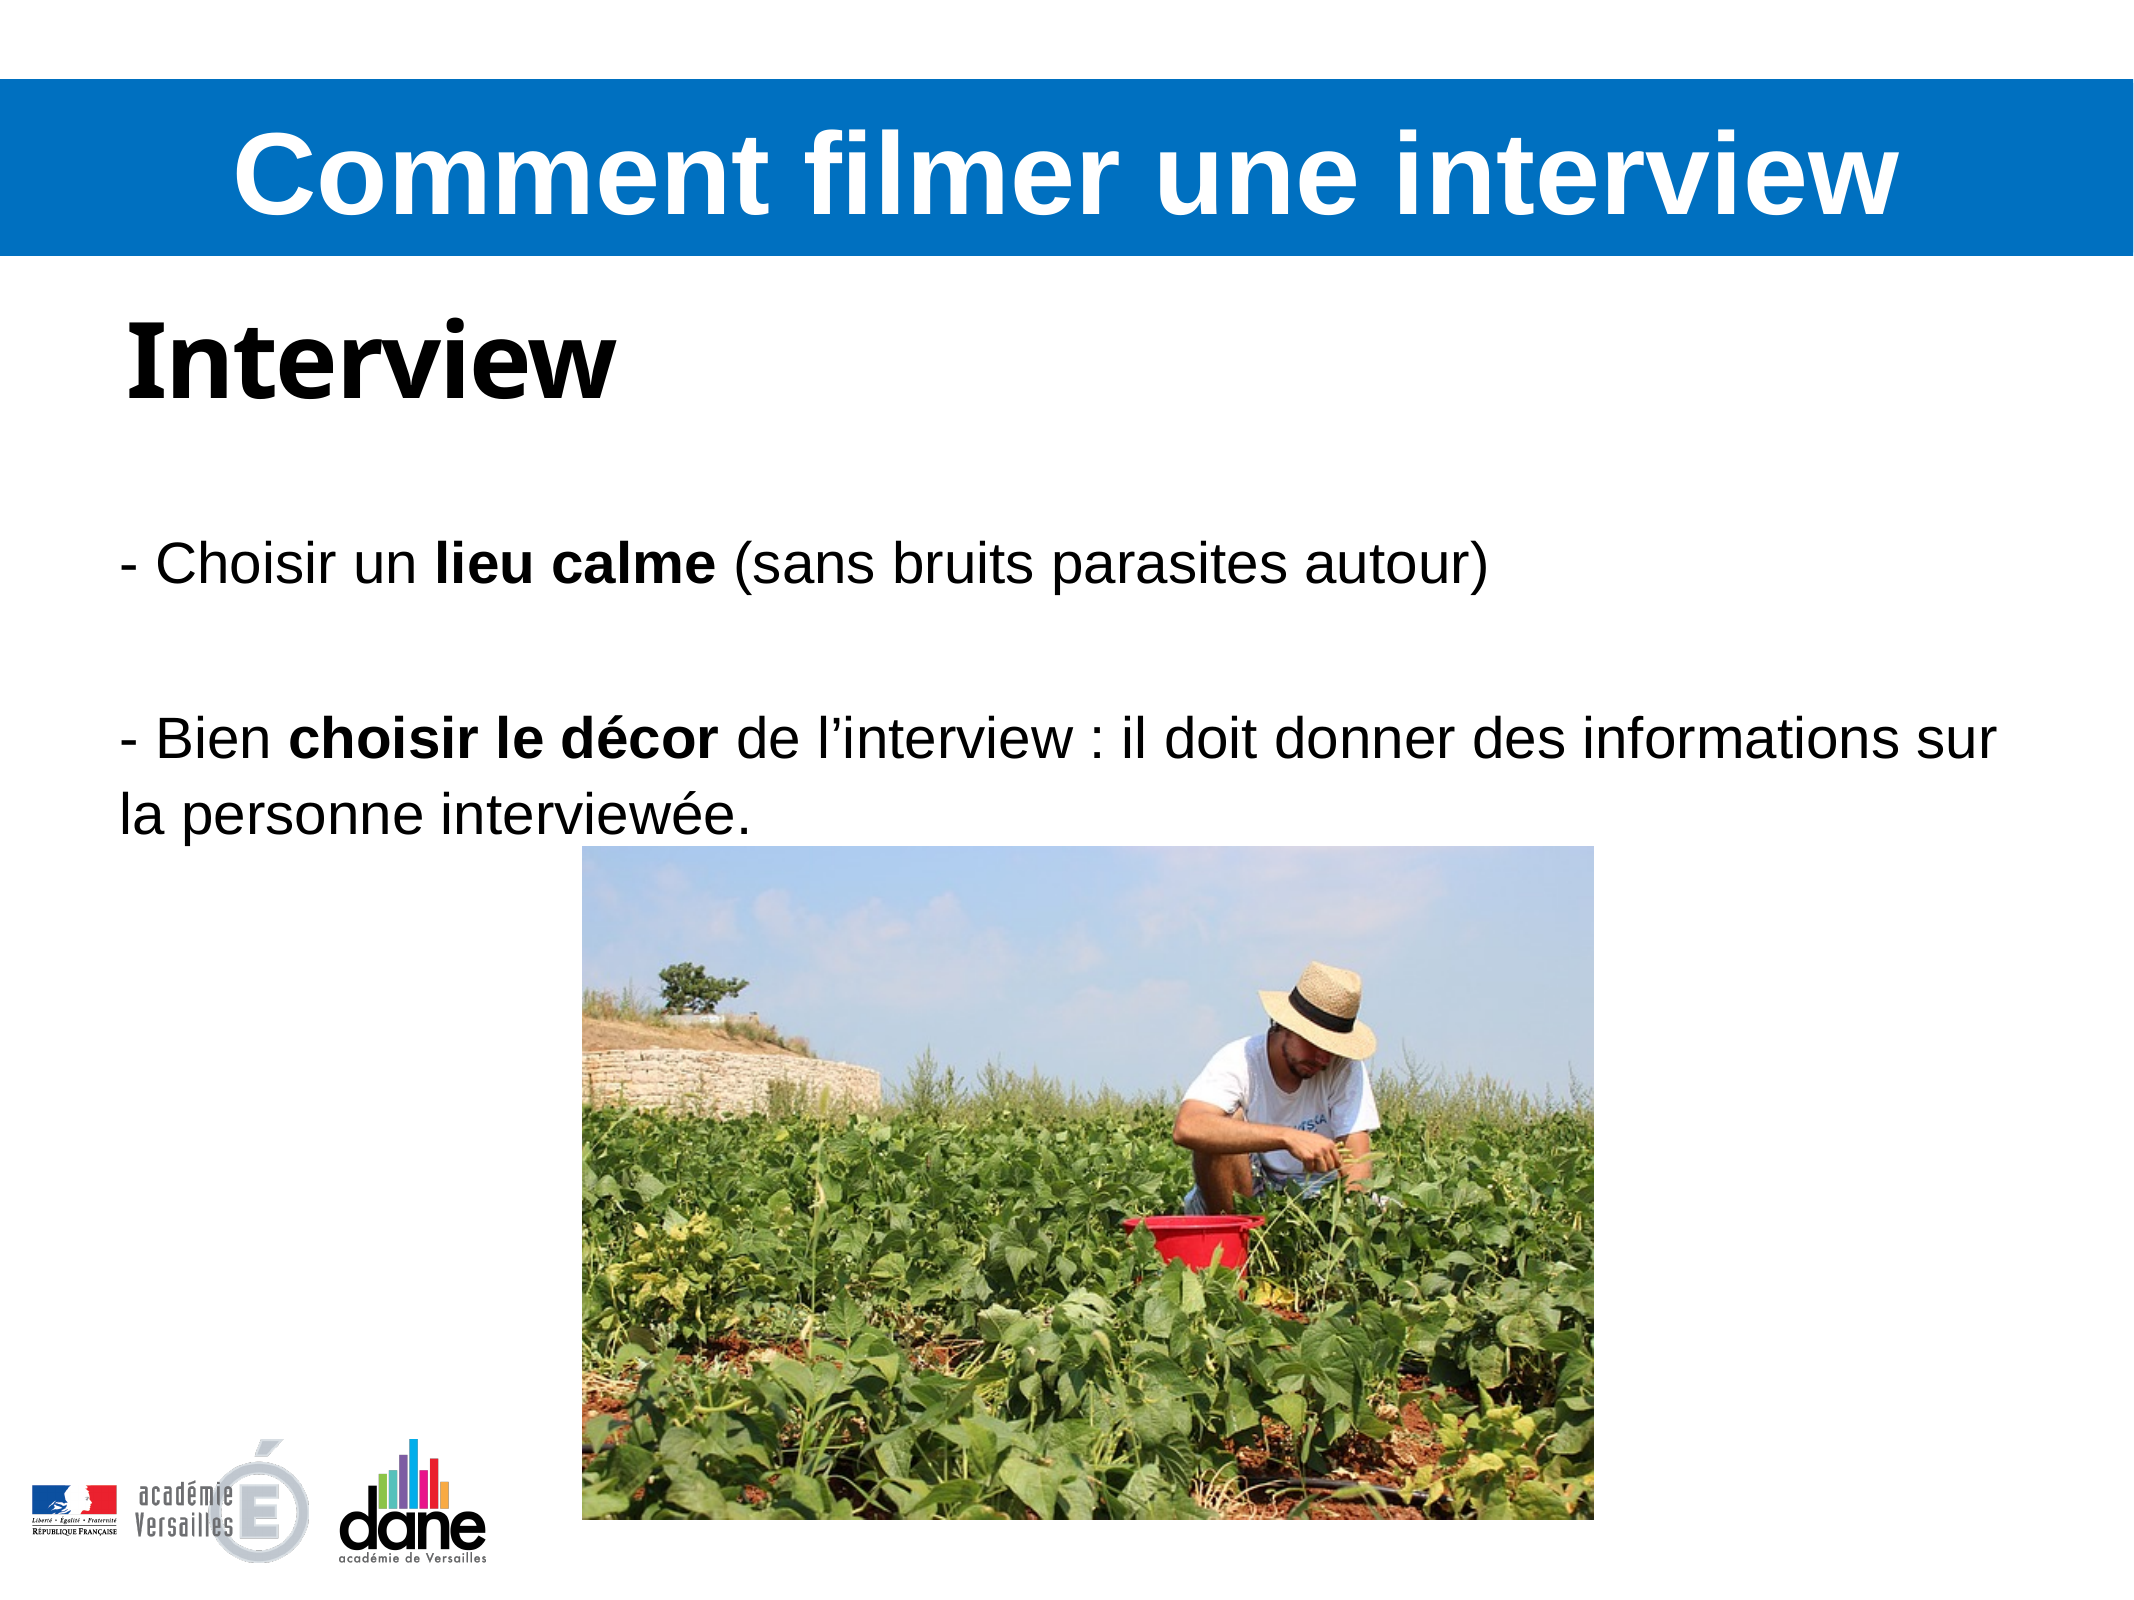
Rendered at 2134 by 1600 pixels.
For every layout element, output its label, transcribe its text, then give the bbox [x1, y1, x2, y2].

picture [339, 1439, 486, 1563]
text_box - Choisir un lieu calme (sans bruits parasites autour) - Bien choisir le décor de l’interview : il doit donner des informations sur la personne interviewée. [109, 507, 2025, 858]
picture [582, 846, 1594, 1520]
picture [32, 1439, 309, 1563]
text_box Comment filmer une interview [0, 83, 2134, 253]
text_box Interview [126, 293, 2007, 441]
